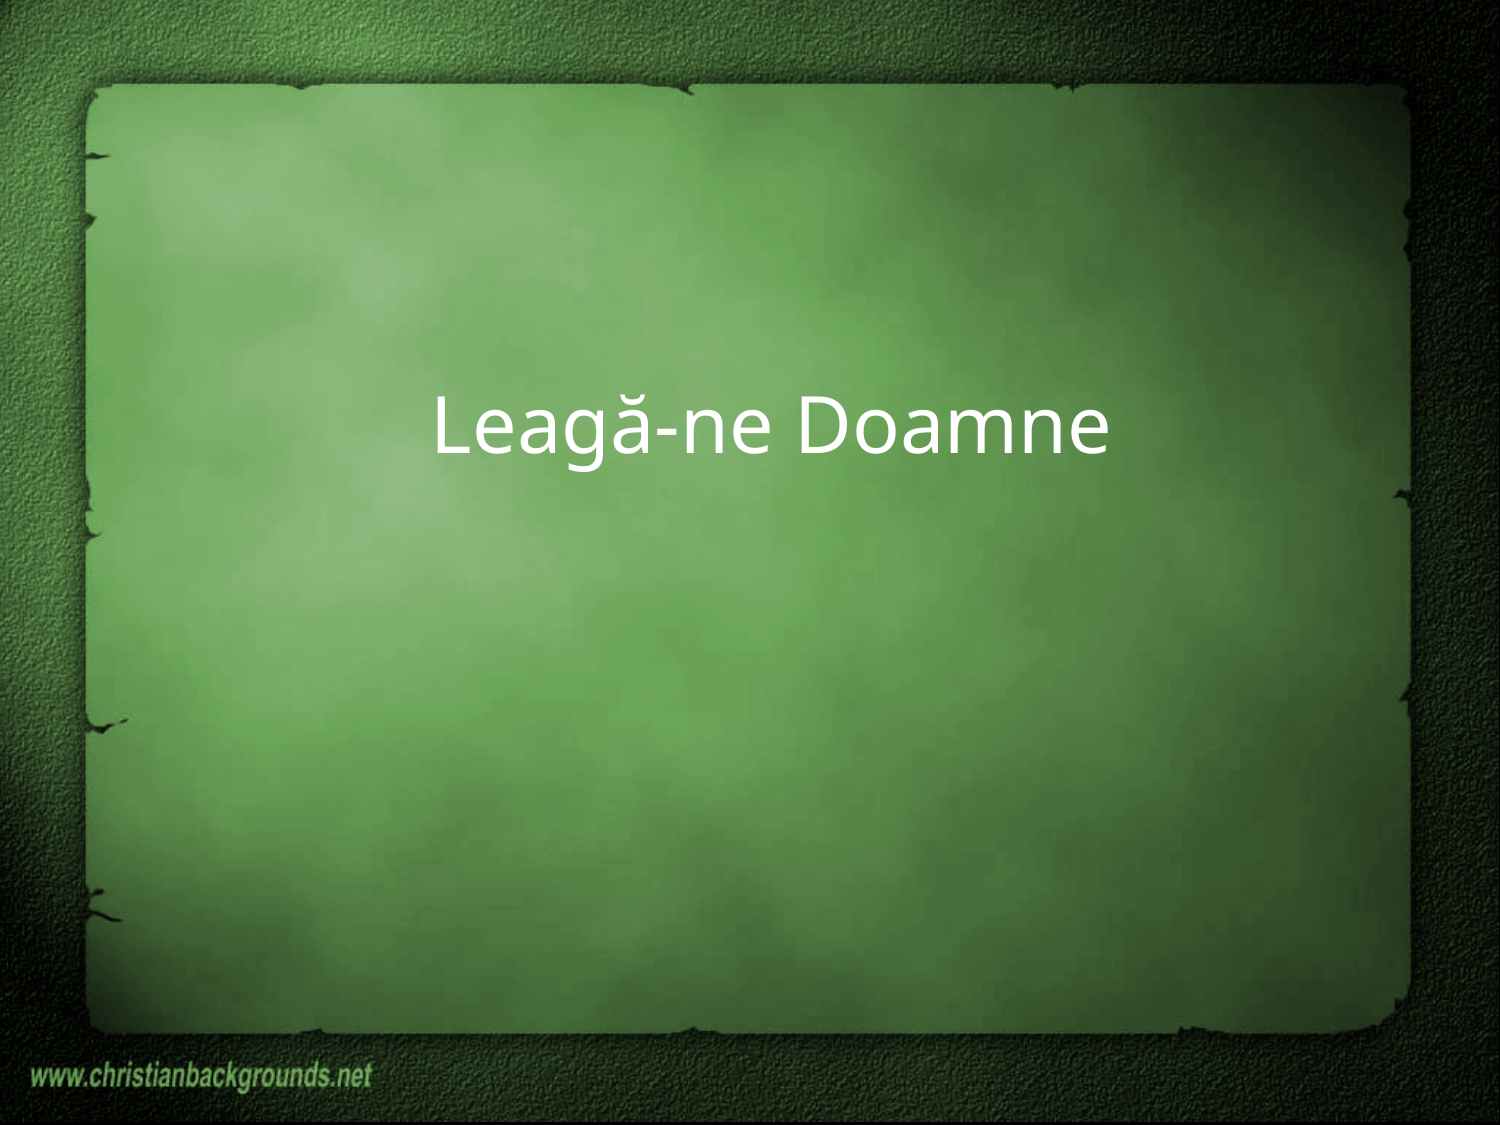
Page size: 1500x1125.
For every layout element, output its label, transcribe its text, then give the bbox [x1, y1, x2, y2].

text_box Leagă-ne Doamne [213, 367, 1351, 752]
picture [0, 0, 1499, 1122]
